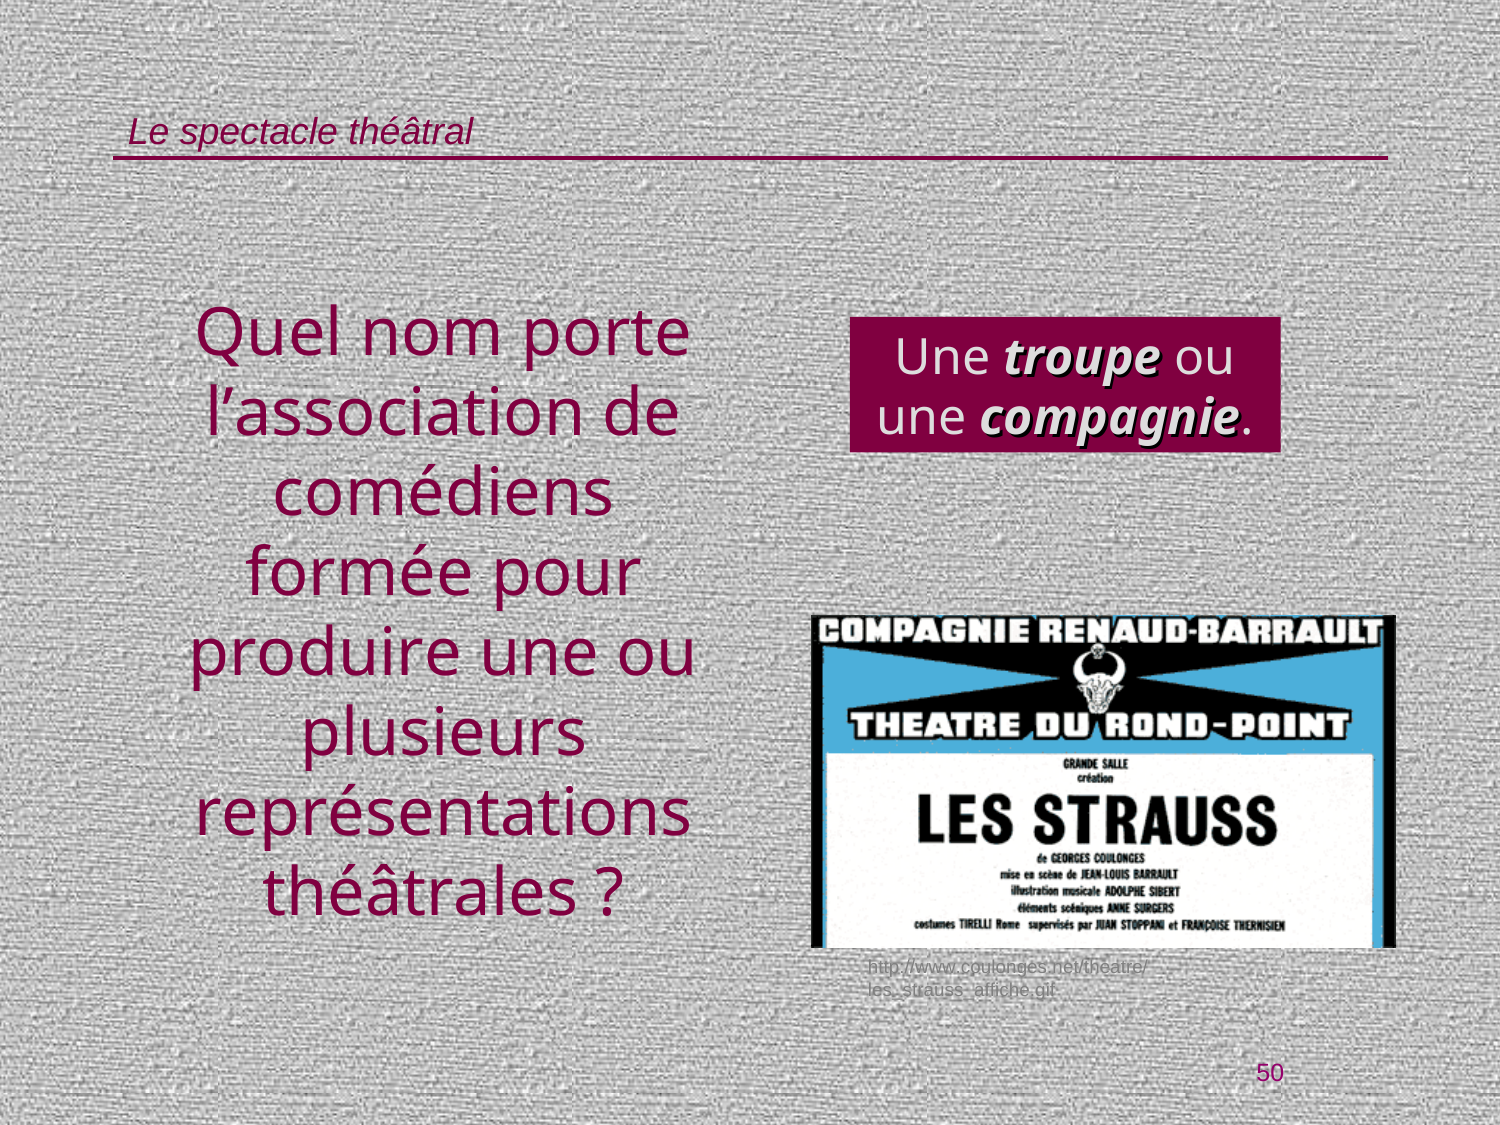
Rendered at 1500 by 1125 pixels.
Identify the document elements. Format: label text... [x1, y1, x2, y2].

text_box Une troupe ou une compagnie. [849, 316, 1281, 453]
text_box Quel nom porte l’association de comédiens formée pour produire une ou plusieurs représentations théâtrales ? [137, 281, 751, 937]
picture [0, 0, 1500, 1125]
text_box http://www.coulonges.net/theatre/les_strauss_affiche.gif [853, 948, 1348, 1008]
